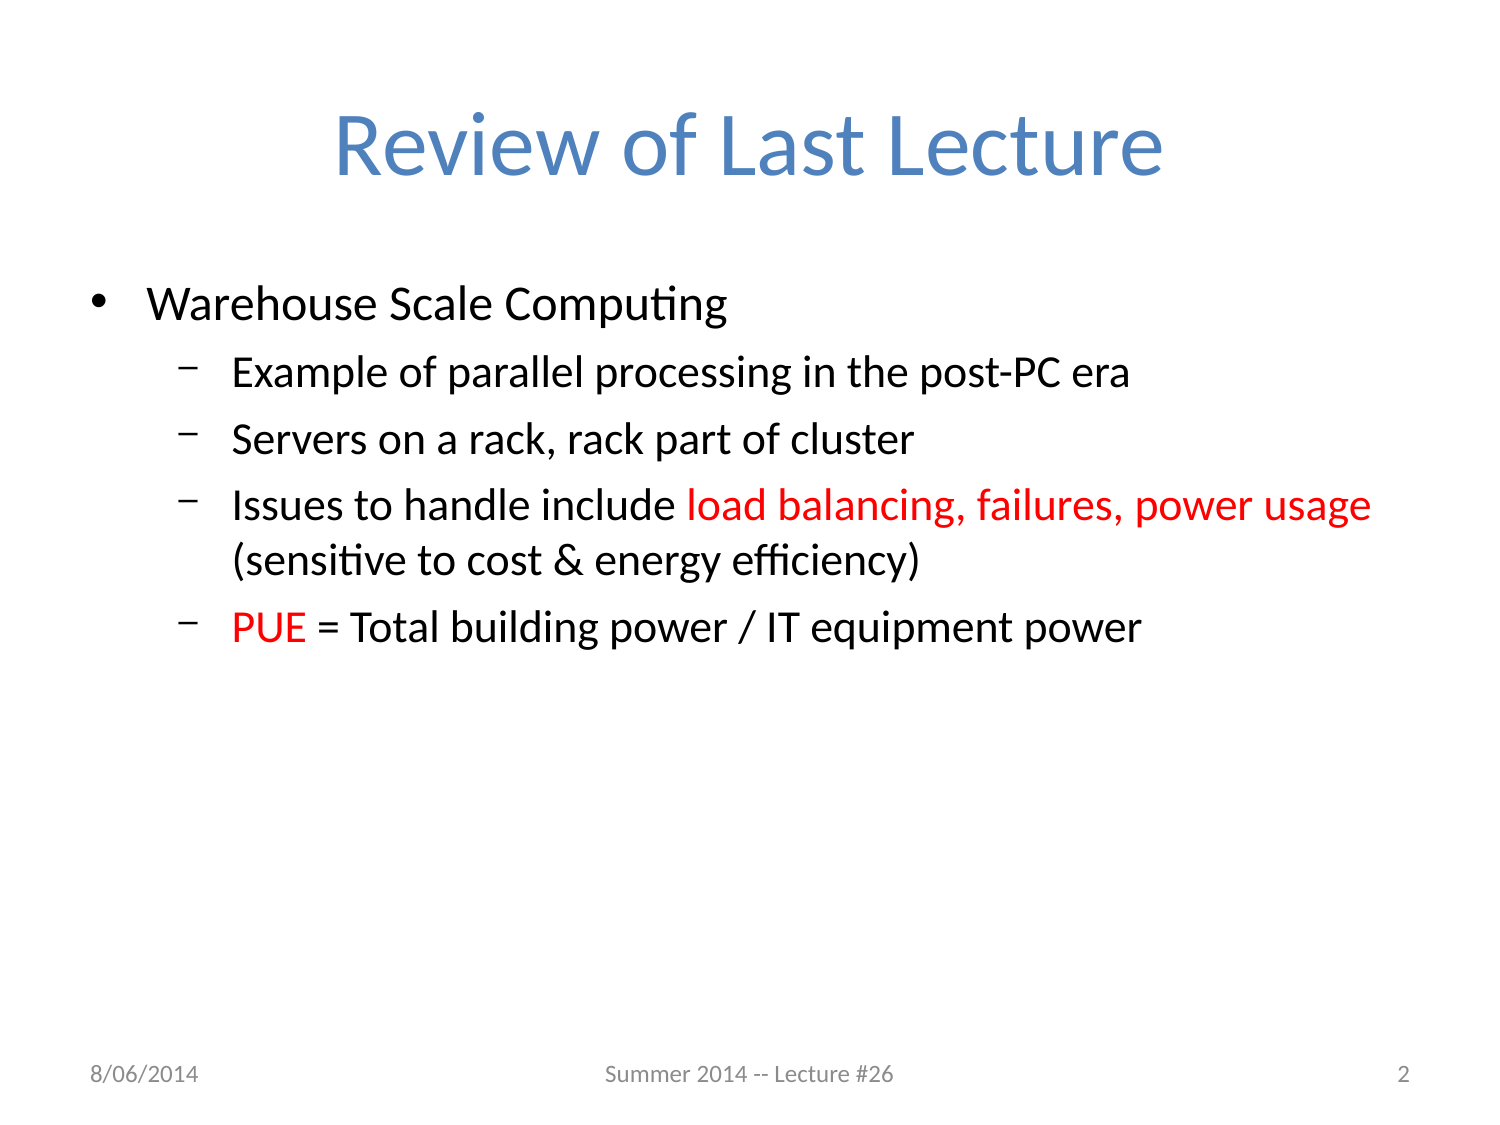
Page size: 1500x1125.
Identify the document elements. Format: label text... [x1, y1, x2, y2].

title Review of Last Lecture [75, 45, 1425, 233]
footer Summer 2014 -- Lecture #26 [512, 1042, 988, 1103]
list Warehouse Scale Computing Example of parallel processing in the post-PC era Servers on a rack, rack part of cluster Issues to handle include load balancing, failures, power usage (sensitive to cost & energy efficiency) PUE = Total building power / IT equipment power [75, 262, 1425, 1005]
slide_number 8/06/2014 [75, 1042, 425, 1103]
slide_number <number> [1074, 1042, 1425, 1103]
